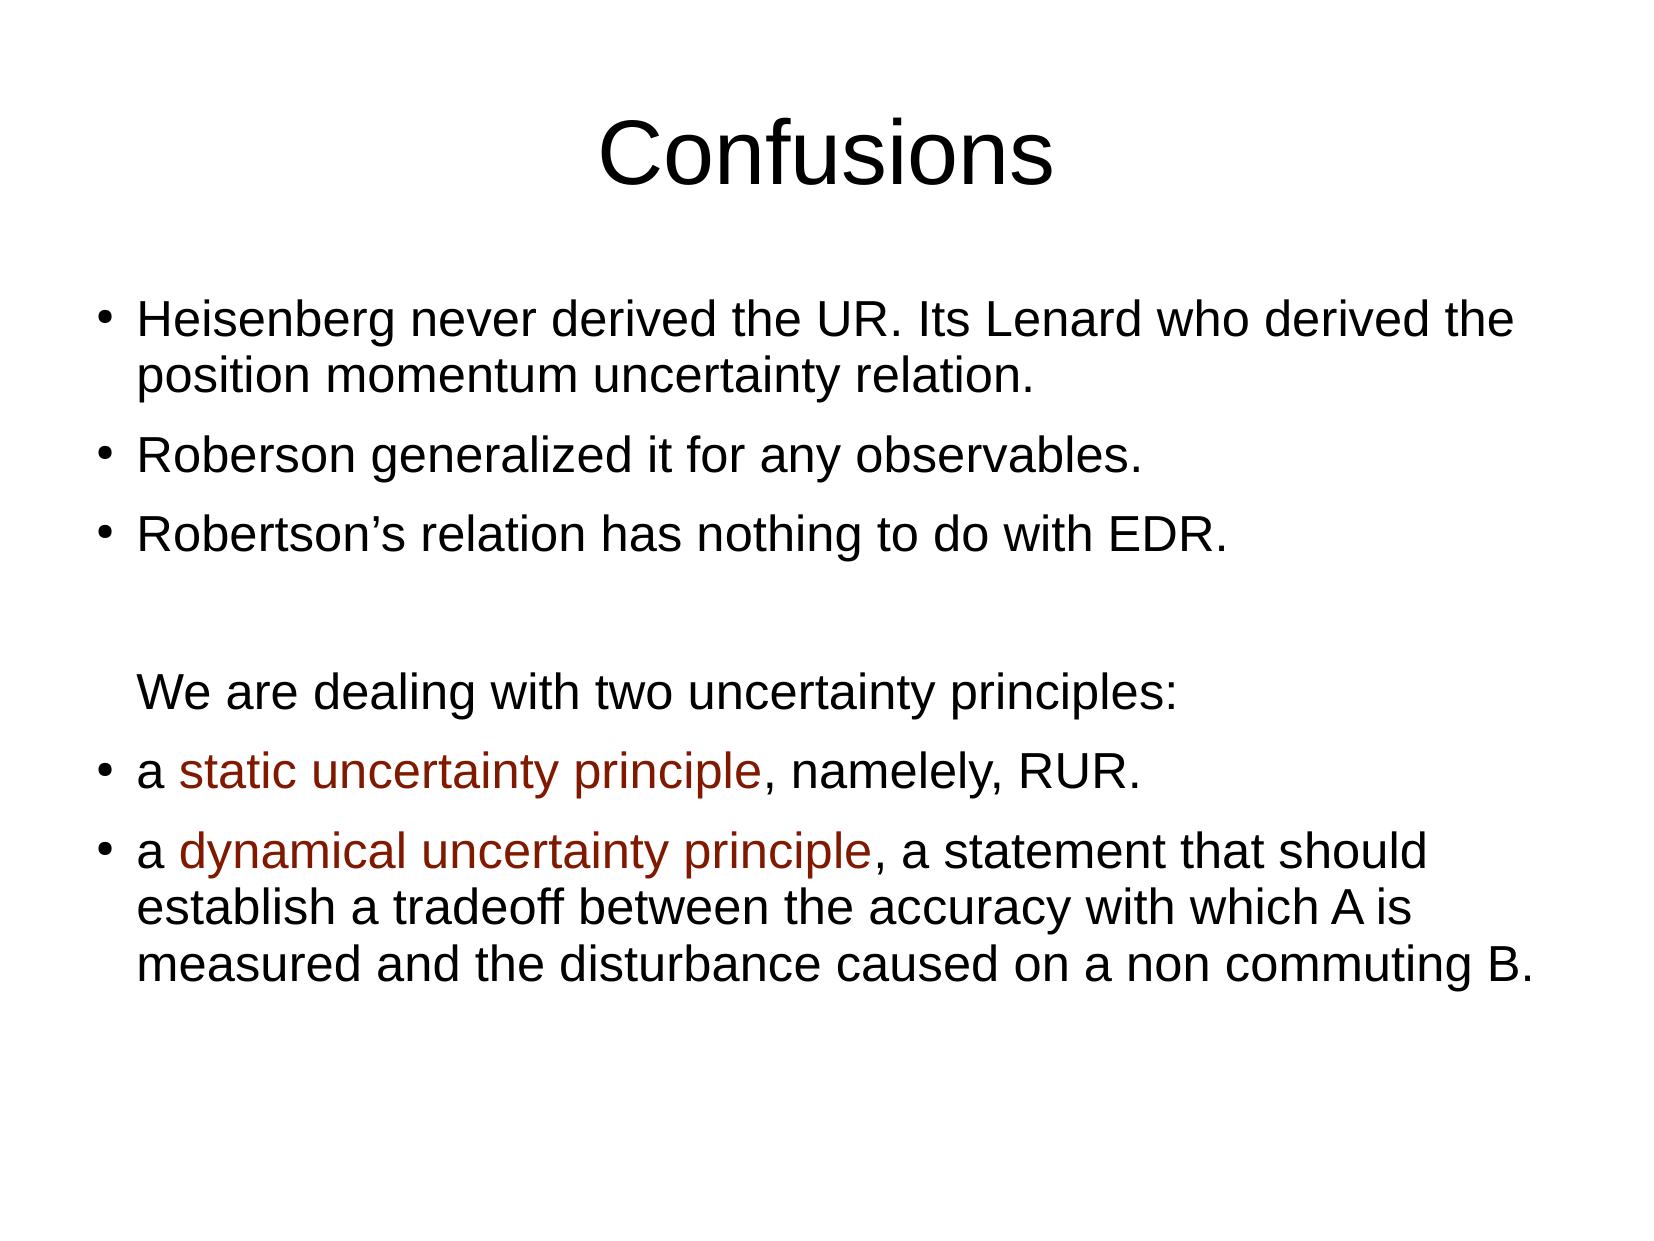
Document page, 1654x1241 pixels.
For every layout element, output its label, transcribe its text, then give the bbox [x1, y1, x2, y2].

list Heisenberg never derived the UR. Its Lenard who derived the position momentum uncertainty relation. Roberson generalized it for any observables. Robertson’s relation has nothing to do with EDR. We are dealing with two uncertainty principles: a static uncertainty principle, namelely, RUR. a dynamical uncertainty principle, a statement that should establish a tradeoff between the accuracy with which A is measured and the disturbance caused on a non commuting B. [82, 290, 1571, 1010]
title Confusions [82, 49, 1571, 257]
